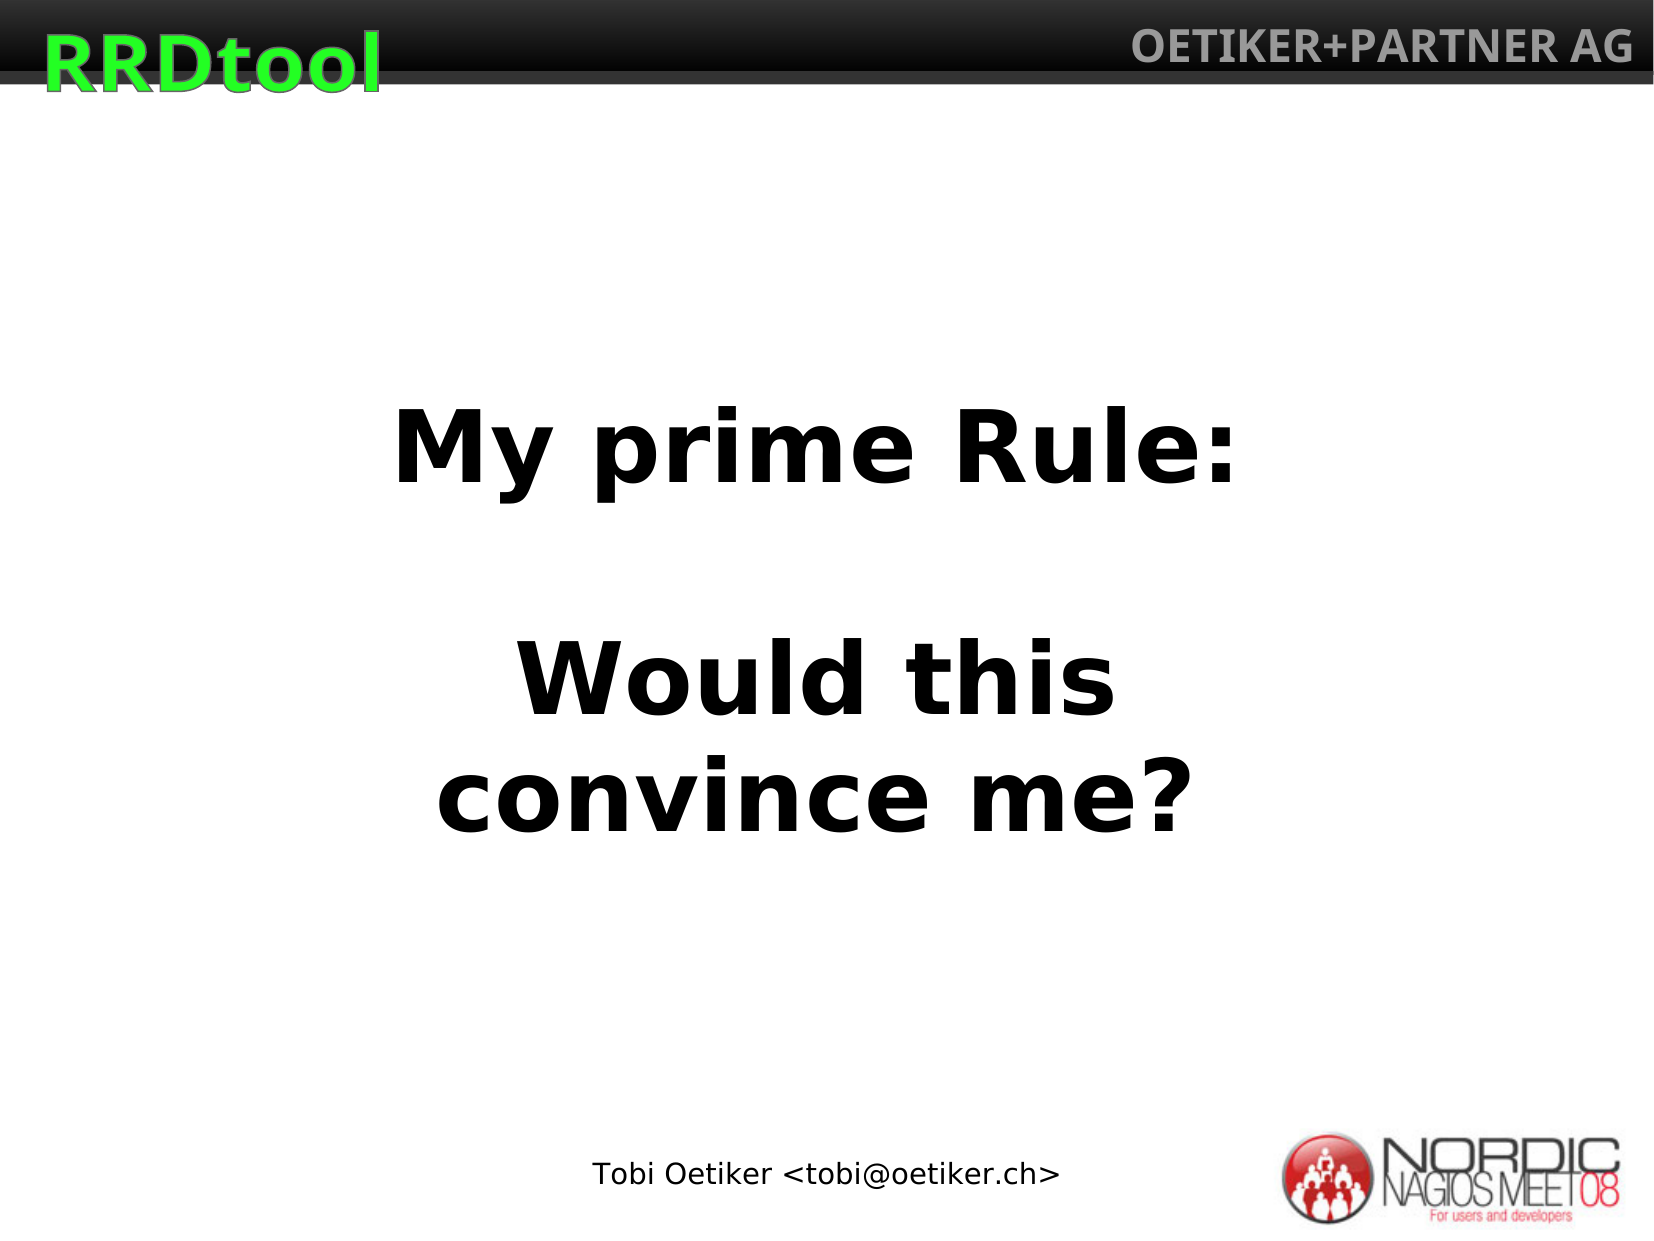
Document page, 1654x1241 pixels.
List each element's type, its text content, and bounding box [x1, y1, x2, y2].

title My prime Rule: Would this convince me? [47, 389, 1586, 855]
picture [1262, 1116, 1654, 1241]
